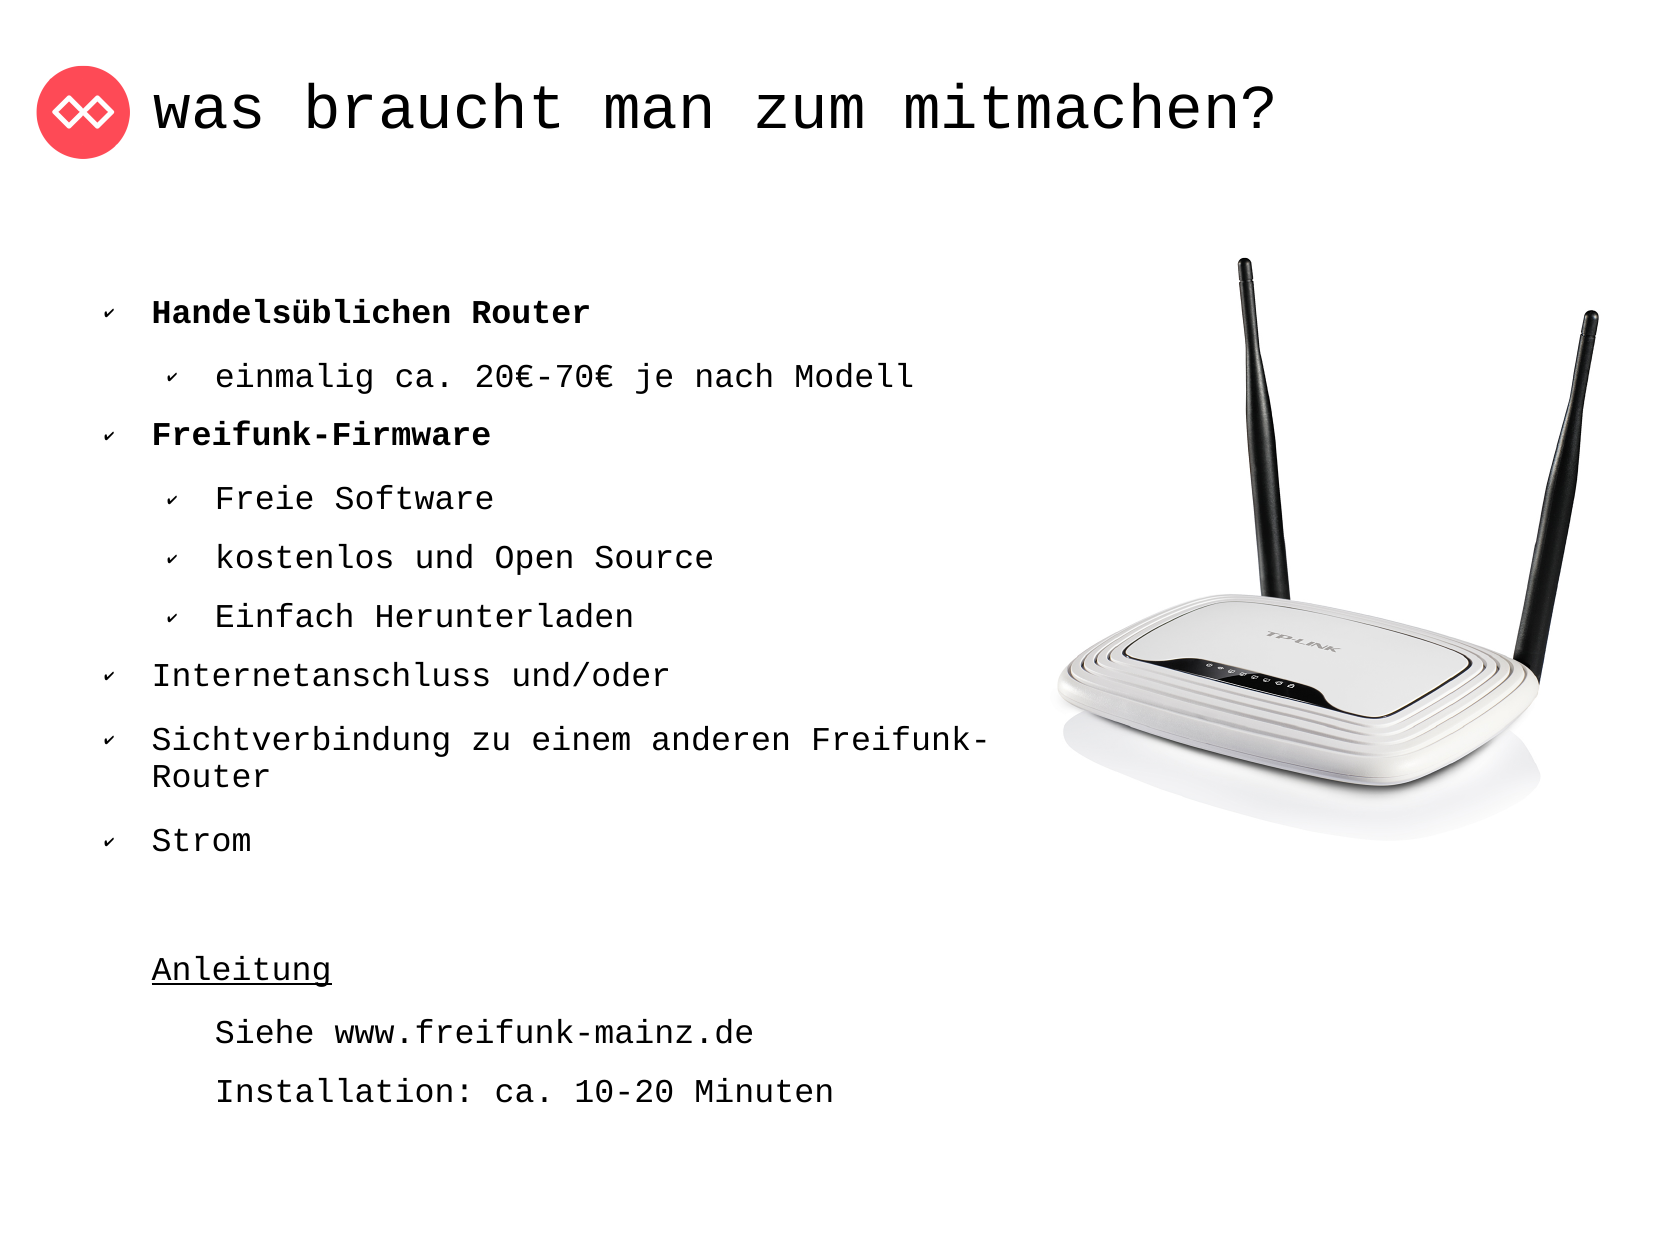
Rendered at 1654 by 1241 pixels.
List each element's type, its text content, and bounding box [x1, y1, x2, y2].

picture [1033, 236, 1617, 865]
title was braucht man zum mitmachen? [153, 8, 1642, 216]
picture [17, 46, 149, 178]
list Handelsüblichen Router einmalig ca. 20€-70€ je nach Modell Freifunk-Firmware Freie Software kostenlos und Open Source Einfach Herunterladen Internetanschluss und/oder Sichtverbindung zu einem anderen Freifunk-Router Strom Anleitung Siehe www.freifunk-mainz.de Installation: ca. 10-20 Minuten [88, 295, 1093, 1114]
